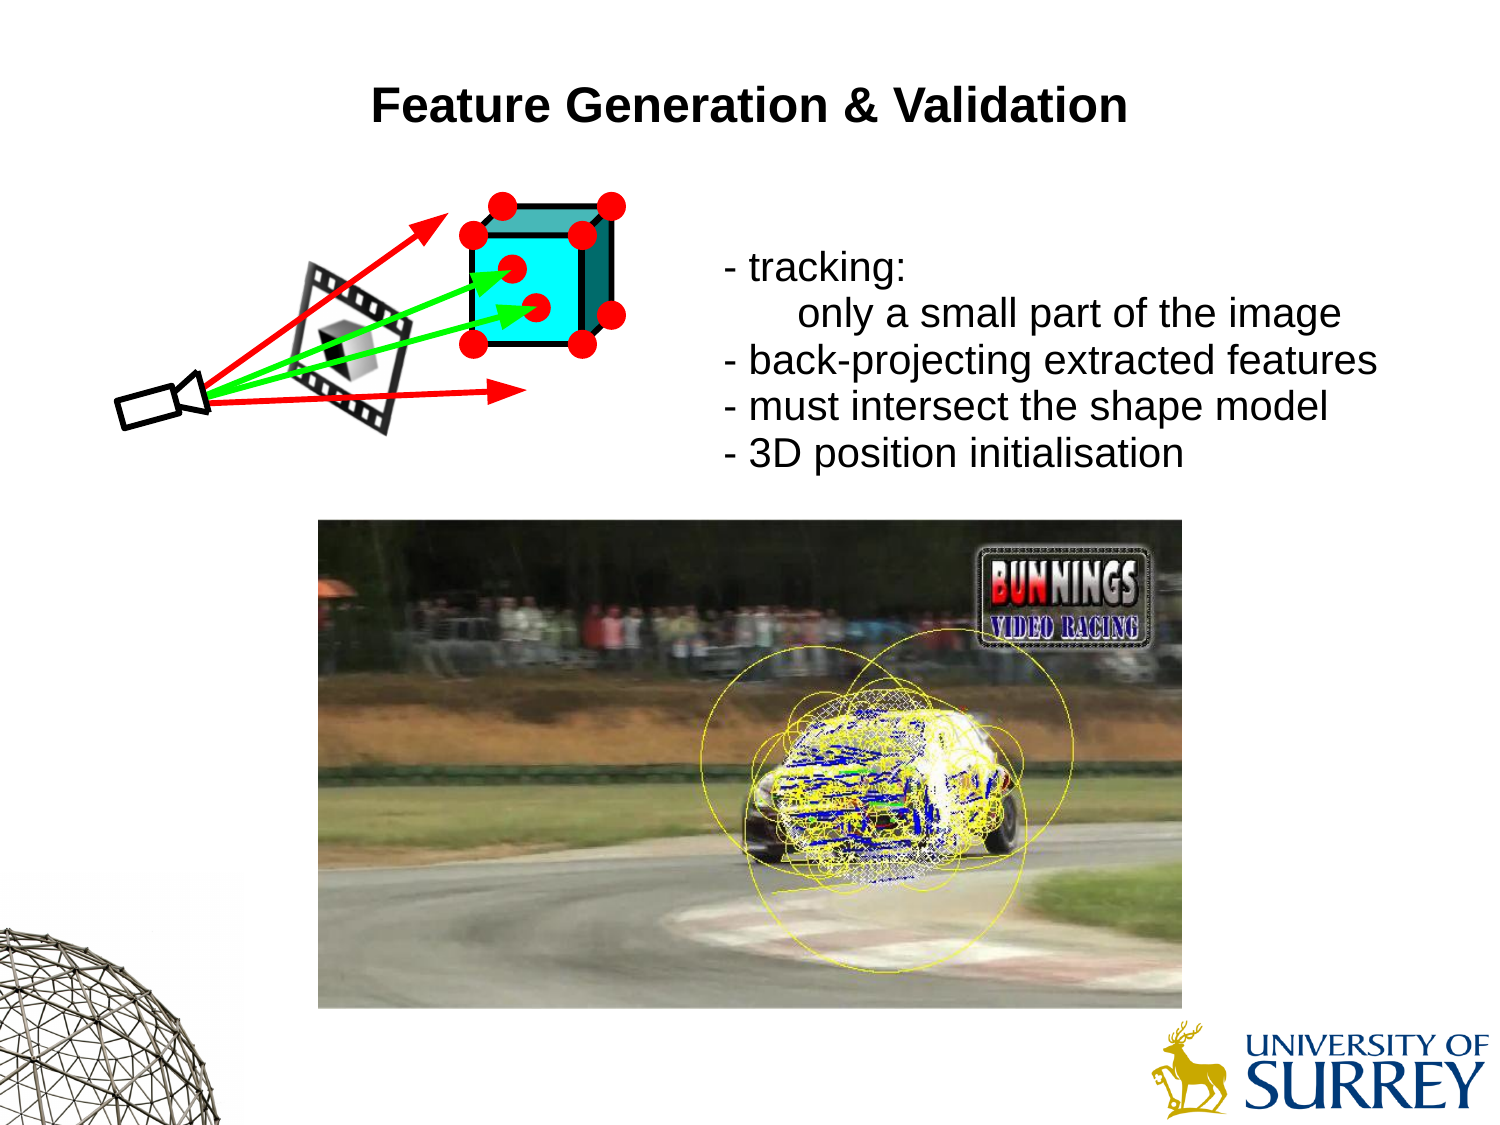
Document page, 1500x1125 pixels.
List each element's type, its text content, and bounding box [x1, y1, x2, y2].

text_box [459, 191, 626, 359]
text_box [178, 379, 203, 408]
picture [272, 399, 398, 438]
picture [275, 310, 424, 375]
picture [291, 260, 357, 320]
picture [1151, 1019, 1489, 1120]
picture [318, 519, 1182, 1009]
text_box - tracking: only a small part of the image - back-projecting extracted features - must intersect the shape model - 3D position initialisation [708, 236, 1394, 485]
picture [279, 276, 428, 361]
title Feature Generation & Validation [0, 65, 1500, 148]
picture [269, 344, 414, 397]
picture [0, 872, 244, 1125]
